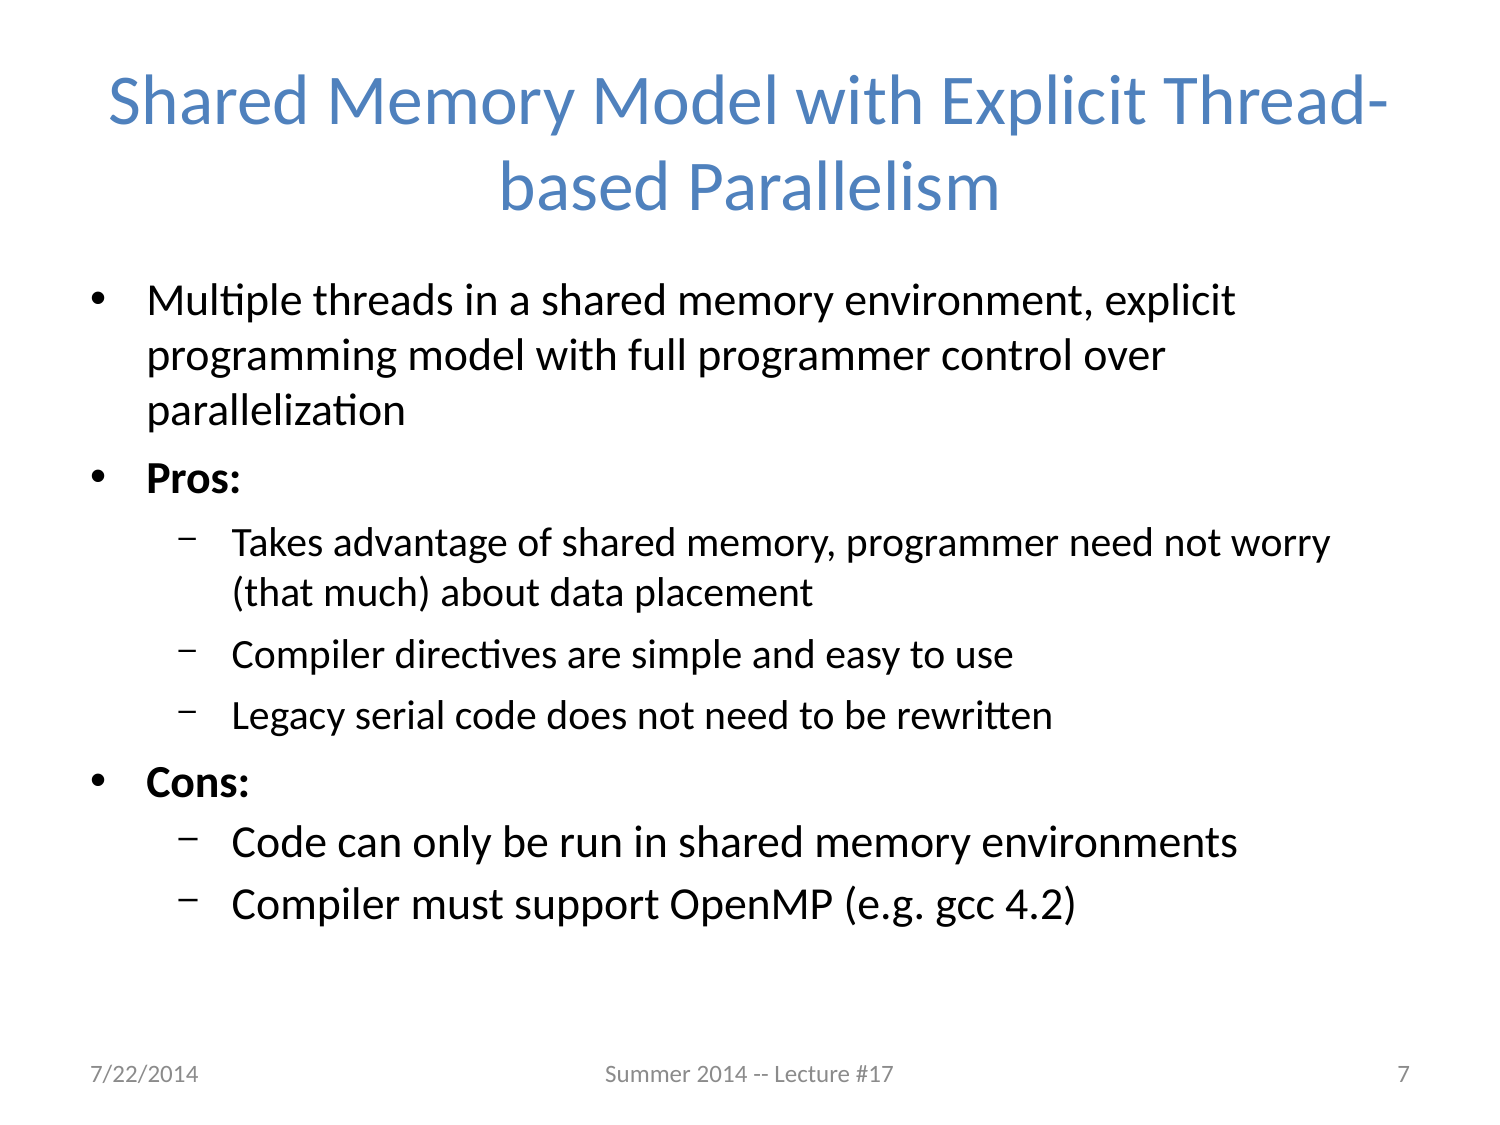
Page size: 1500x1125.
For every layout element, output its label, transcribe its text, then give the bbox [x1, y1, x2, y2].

footer Summer 2014 -- Lecture #17 [512, 1042, 988, 1103]
slide_number 7/22/2014 [75, 1042, 425, 1103]
list Multiple threads in a shared memory environment, explicit programming model with full programmer control over parallelization Pros: Takes advantage of shared memory, programmer need not worry (that much) about data placement Compiler directives are simple and easy to use Legacy serial code does not need to be rewritten Cons: Code can only be run in shared memory environments Compiler must support OpenMP (e.g. gcc 4.2) [75, 262, 1425, 1073]
slide_number <number> [1074, 1042, 1425, 1103]
title Shared Memory Model with Explicit Thread-based Parallelism [75, 45, 1425, 233]
